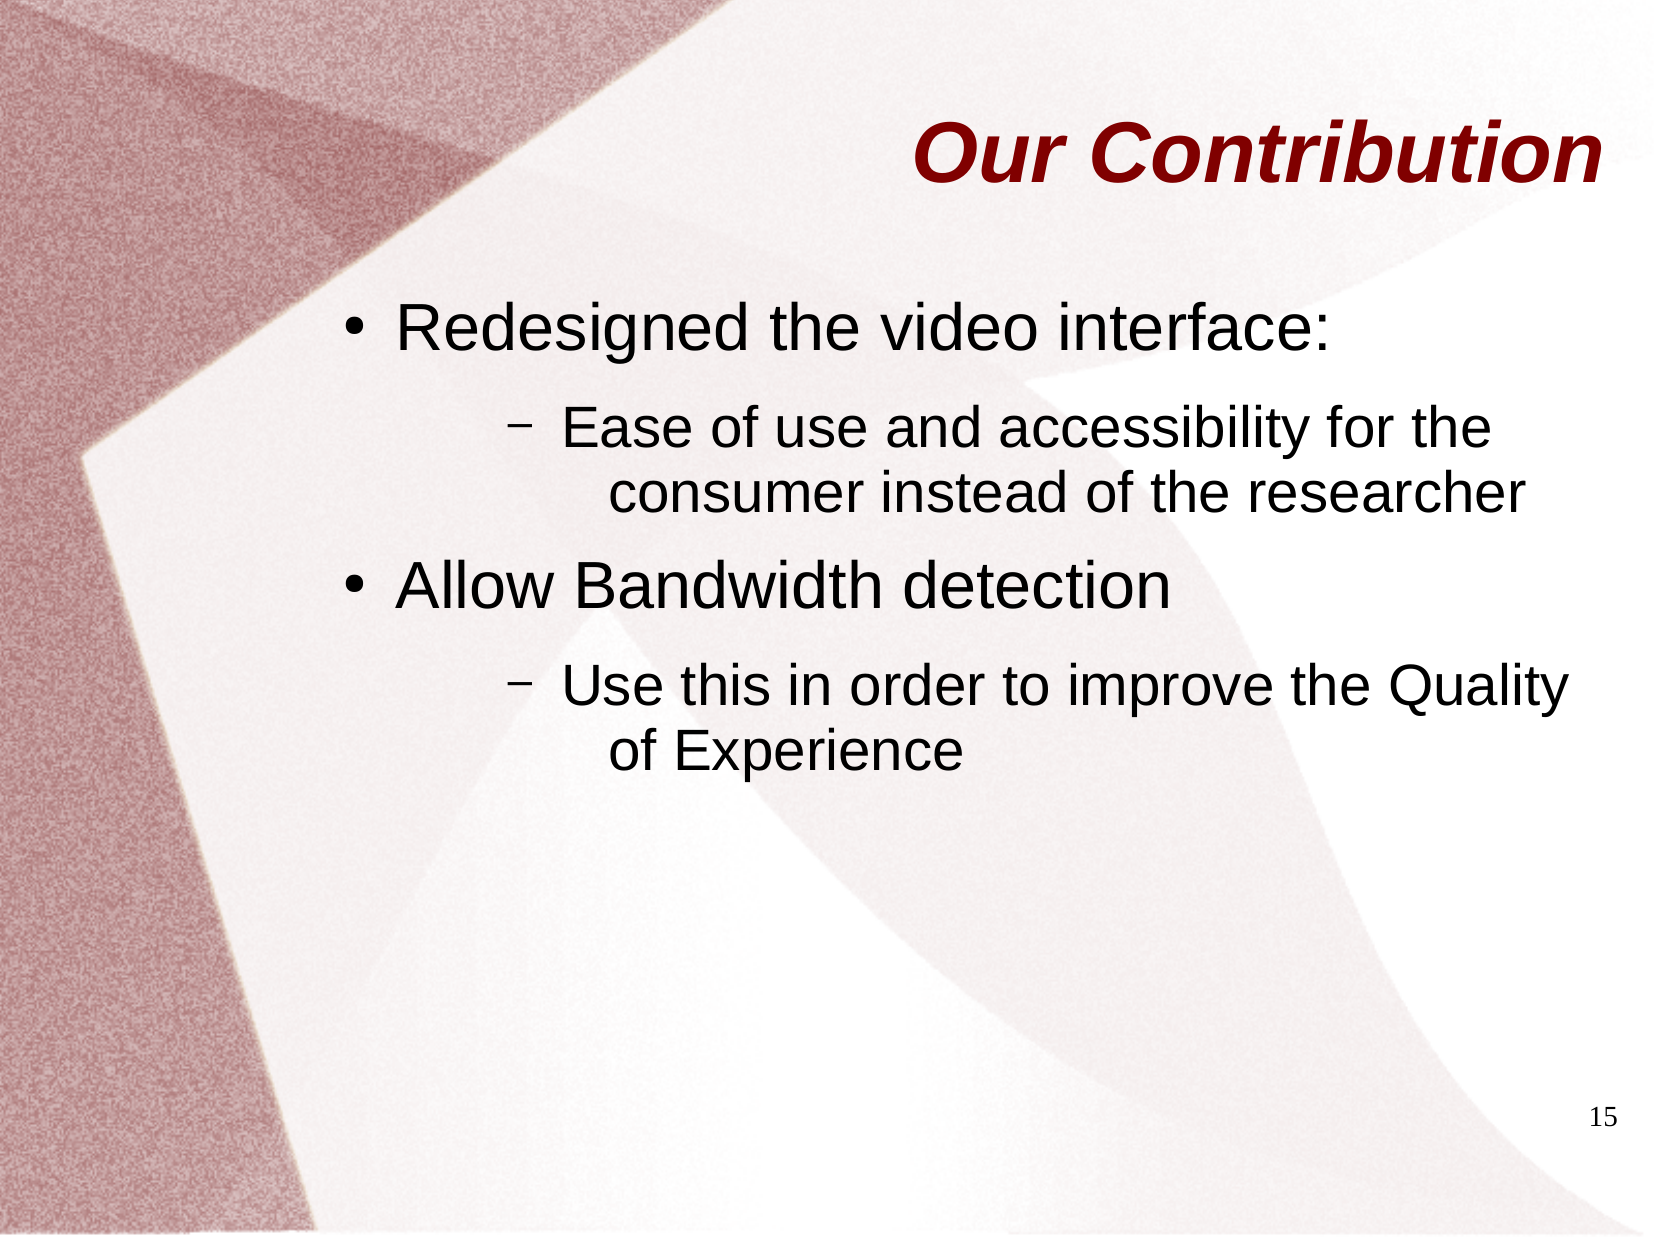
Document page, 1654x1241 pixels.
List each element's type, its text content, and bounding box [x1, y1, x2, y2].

title Our Contribution [596, 49, 1607, 257]
list Redesigned the video interface: Ease of use and accessibility for the consumer instead of the researcher Allow Bandwidth detection Use this in order to improve the Quality of Experience [324, 290, 1601, 1122]
picture [0, 0, 1654, 1241]
